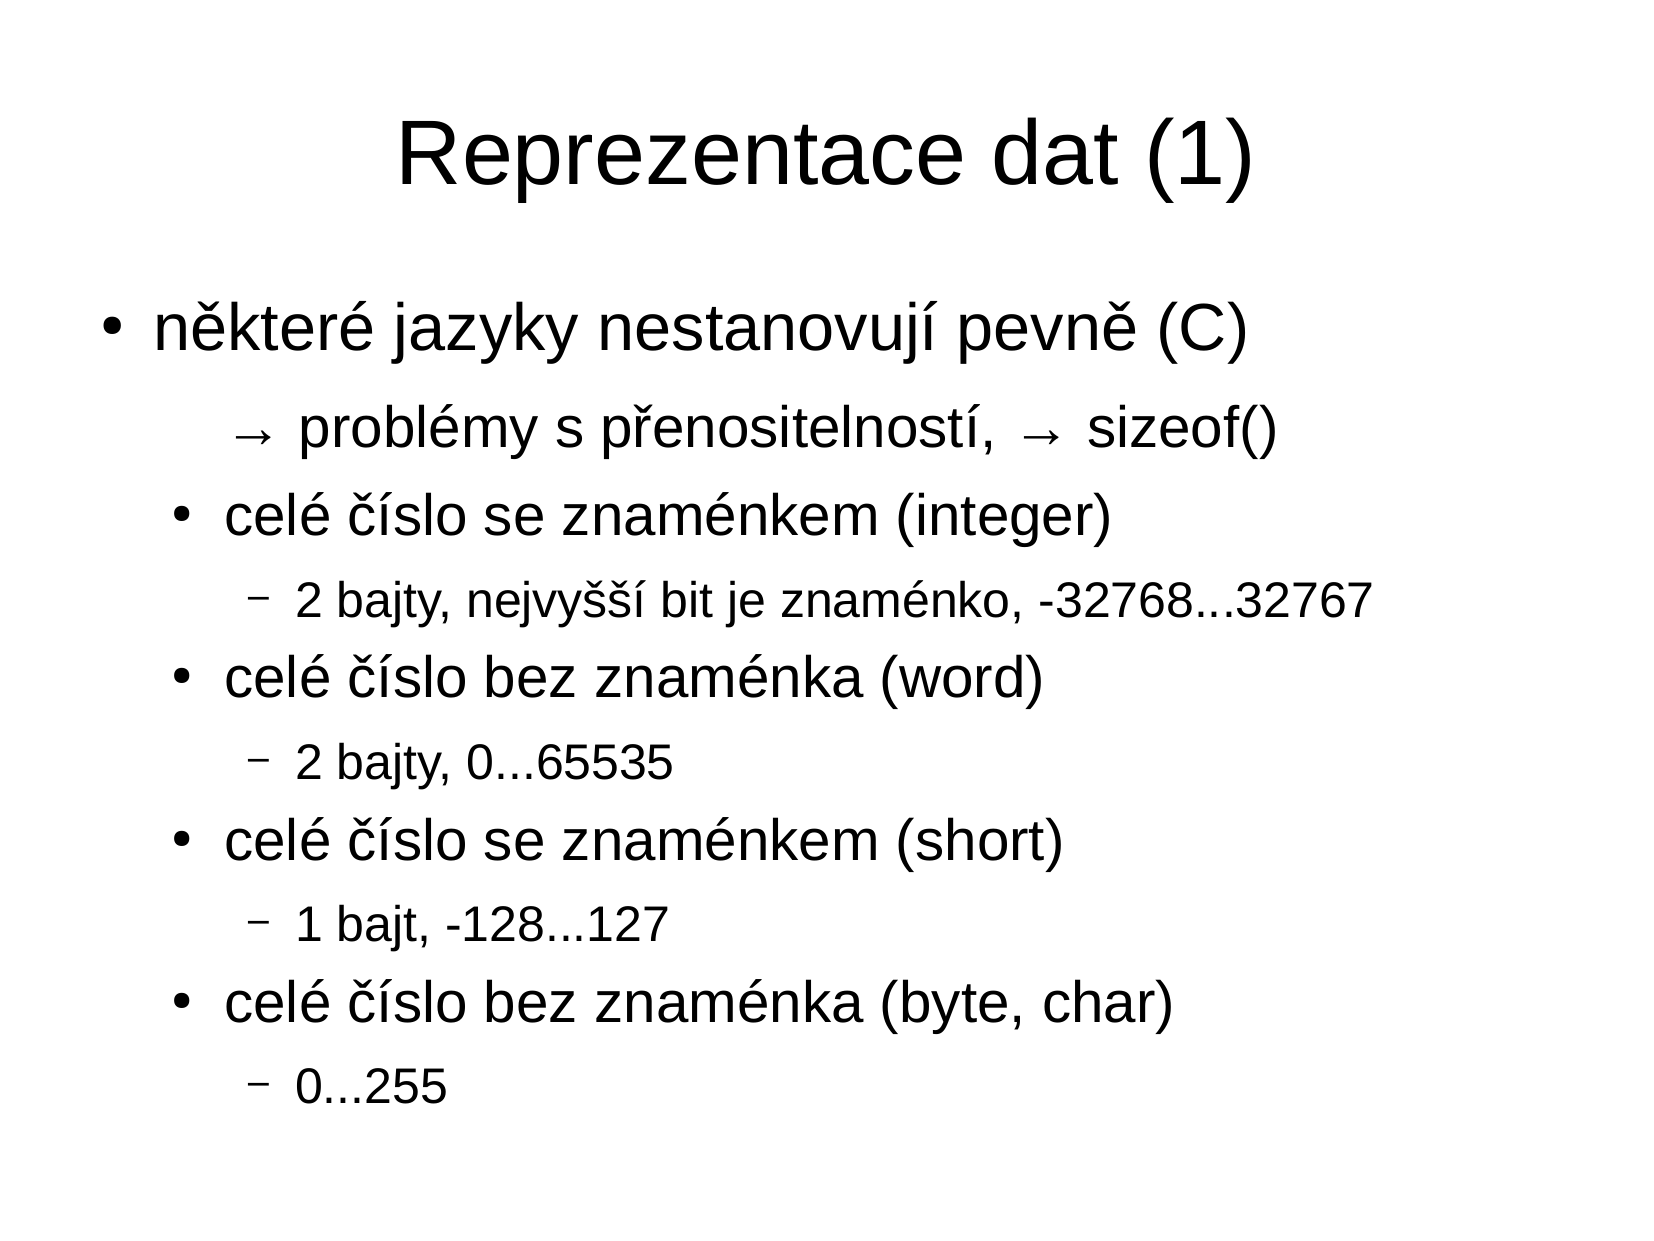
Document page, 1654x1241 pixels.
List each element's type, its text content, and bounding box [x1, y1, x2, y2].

title Reprezentace dat (1) [82, 49, 1571, 257]
list některé jazyky nestanovují pevně (C) → problémy s přenositelností, → sizeof() celé číslo se znaménkem (integer) 2 bajty, nejvyšší bit je znaménko, -32768...32767 celé číslo bez znaménka (word) 2 bajty, 0...65535 celé číslo se znaménkem (short) 1 bajt, -128...127 celé číslo bez znaménka (byte, char) 0...255 [82, 290, 1571, 1114]
